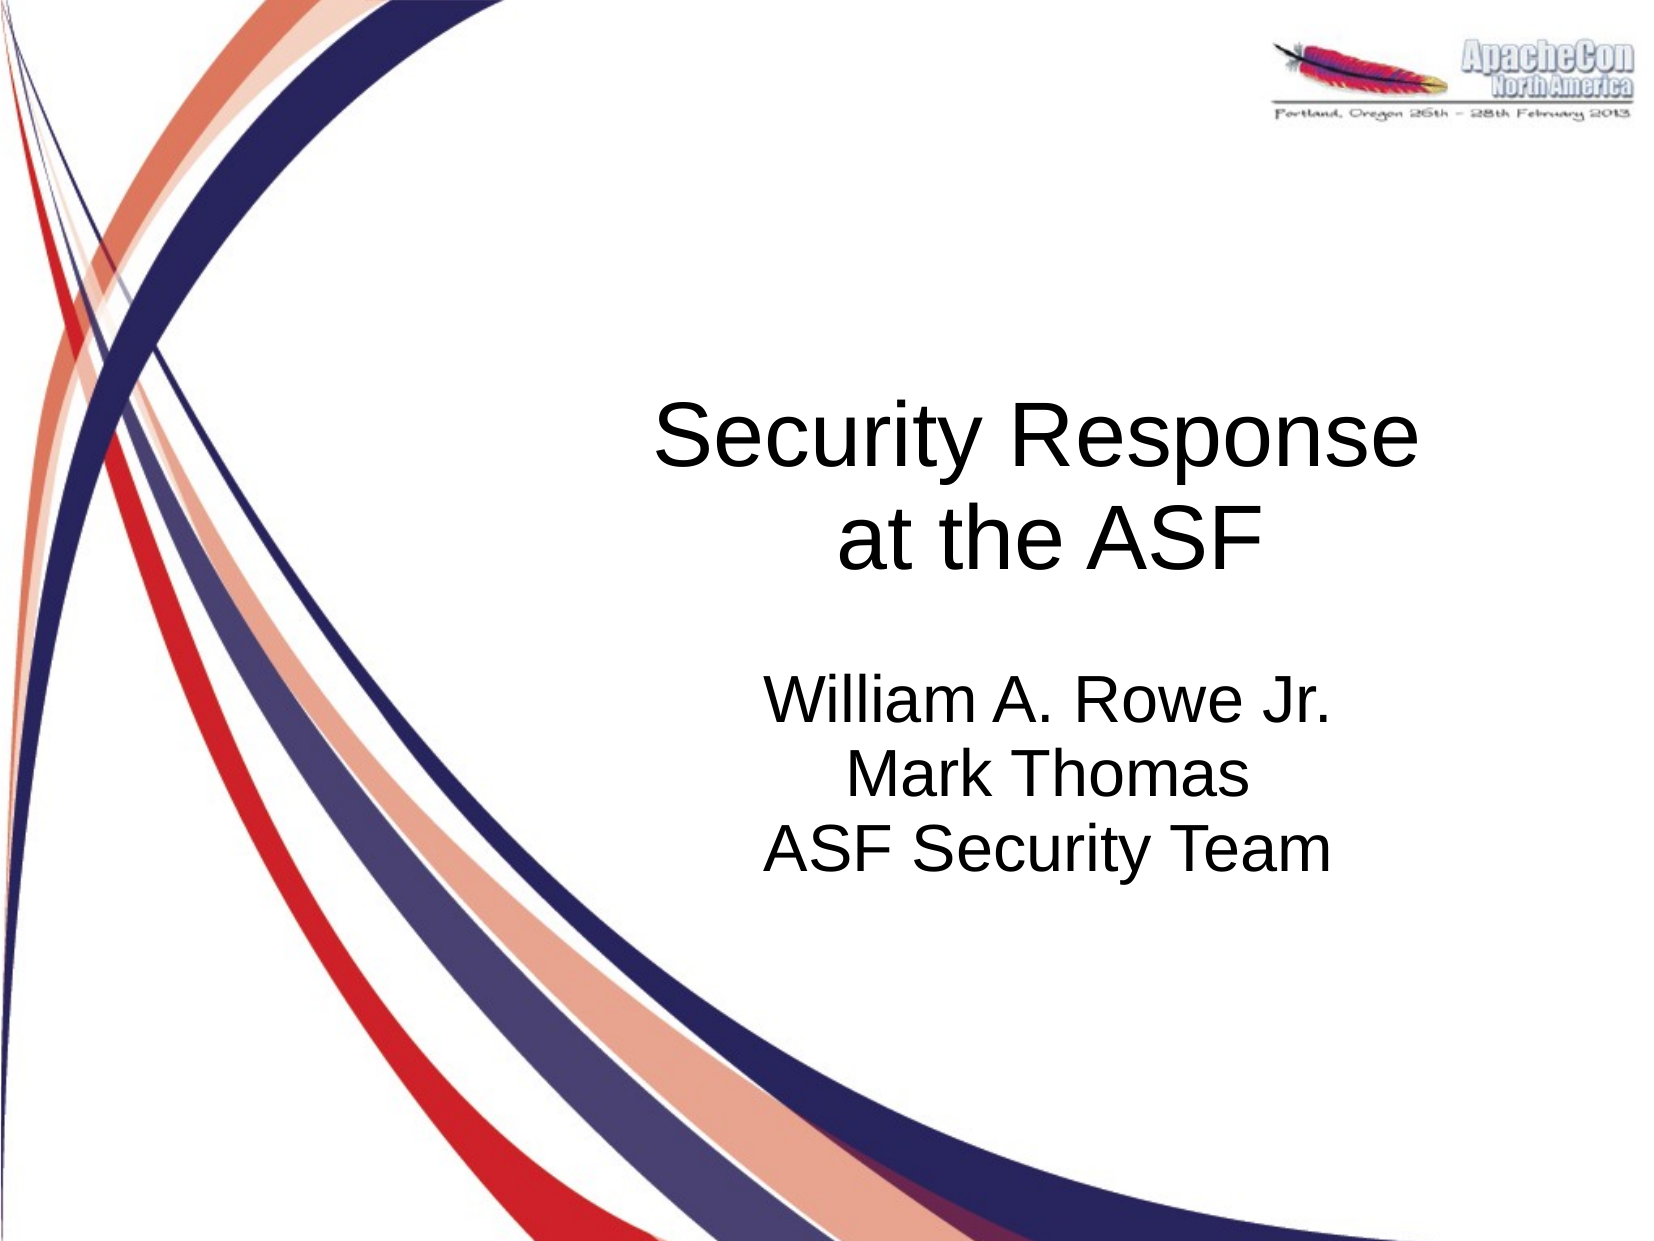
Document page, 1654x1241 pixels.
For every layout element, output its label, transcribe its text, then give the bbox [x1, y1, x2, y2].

title Security Response at the ASF [565, 383, 1536, 589]
picture [0, 0, 1654, 1241]
subtitle William A. Rowe Jr. Mark Thomas ASF Security Team [561, 661, 1536, 886]
